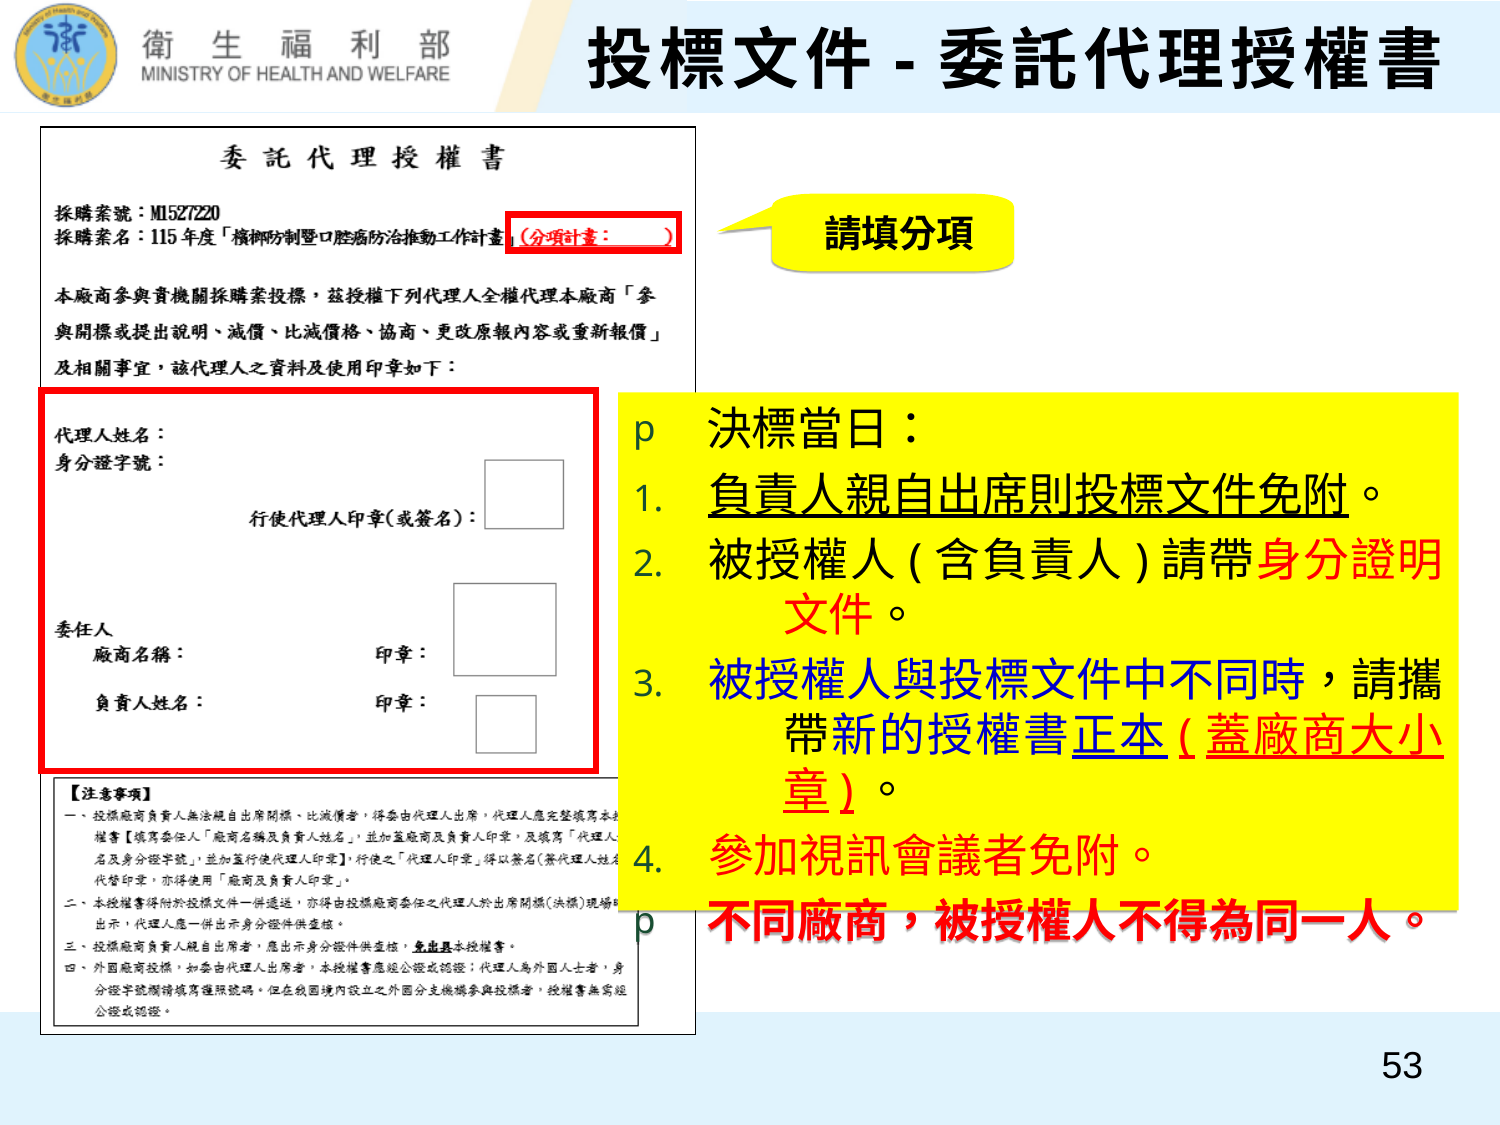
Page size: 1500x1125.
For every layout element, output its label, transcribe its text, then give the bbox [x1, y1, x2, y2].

text_box 請填分項 [716, 193, 1015, 272]
picture [41, 127, 695, 1034]
text_box 決標當日： 負責人親自出席則投標文件免附。 被授權人(含負責人)請帶身分證明文件。 被授權人與投標文件中不同時，請攜帶新的授權書正本(蓋廠商大小章)。 參加視訊會議者免附。 不同廠商，被授權人不得為同一人。 [618, 392, 1459, 911]
text_box 53 [1366, 1033, 1459, 1094]
picture [45, 394, 593, 768]
text_box 投標文件-委託代理授權書 [571, 9, 1474, 105]
